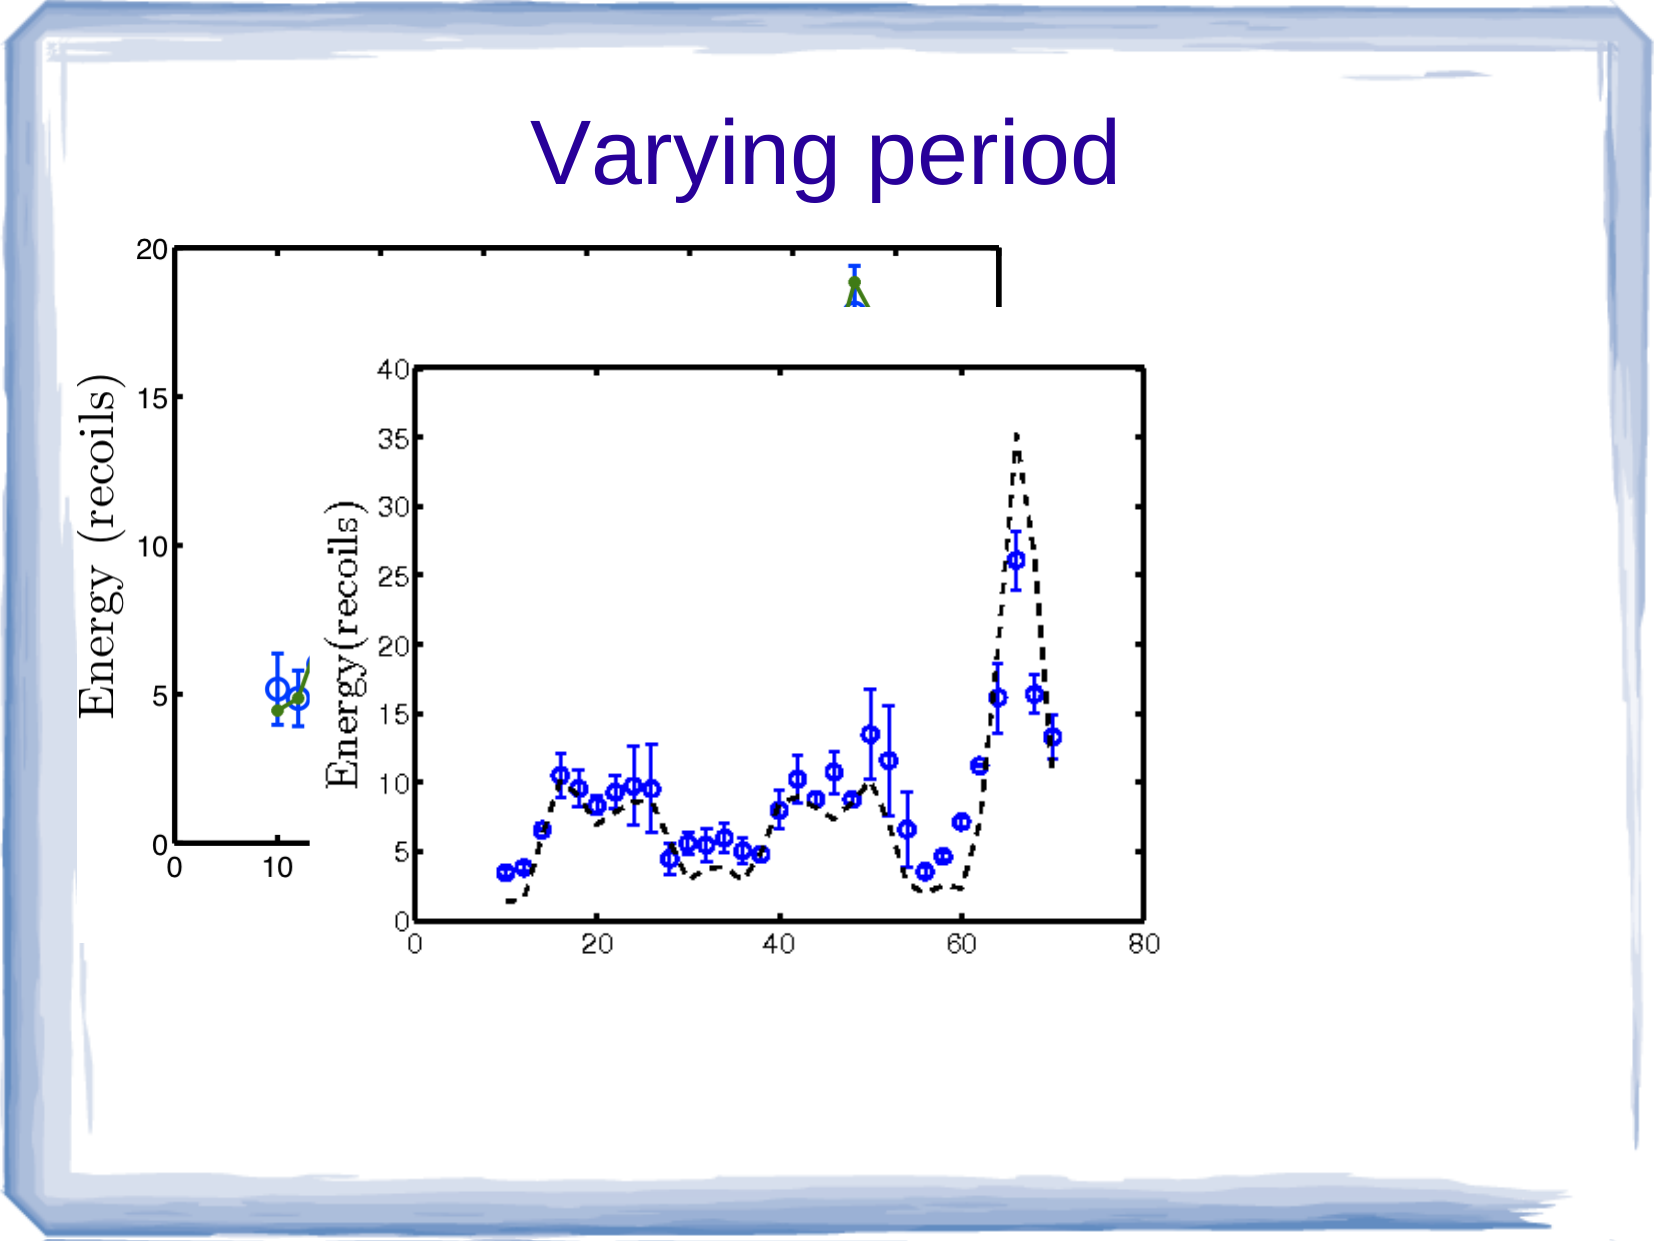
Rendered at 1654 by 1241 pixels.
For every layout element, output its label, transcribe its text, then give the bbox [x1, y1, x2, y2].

title Varying period [82, 49, 1571, 257]
picture [0, 0, 1654, 1241]
